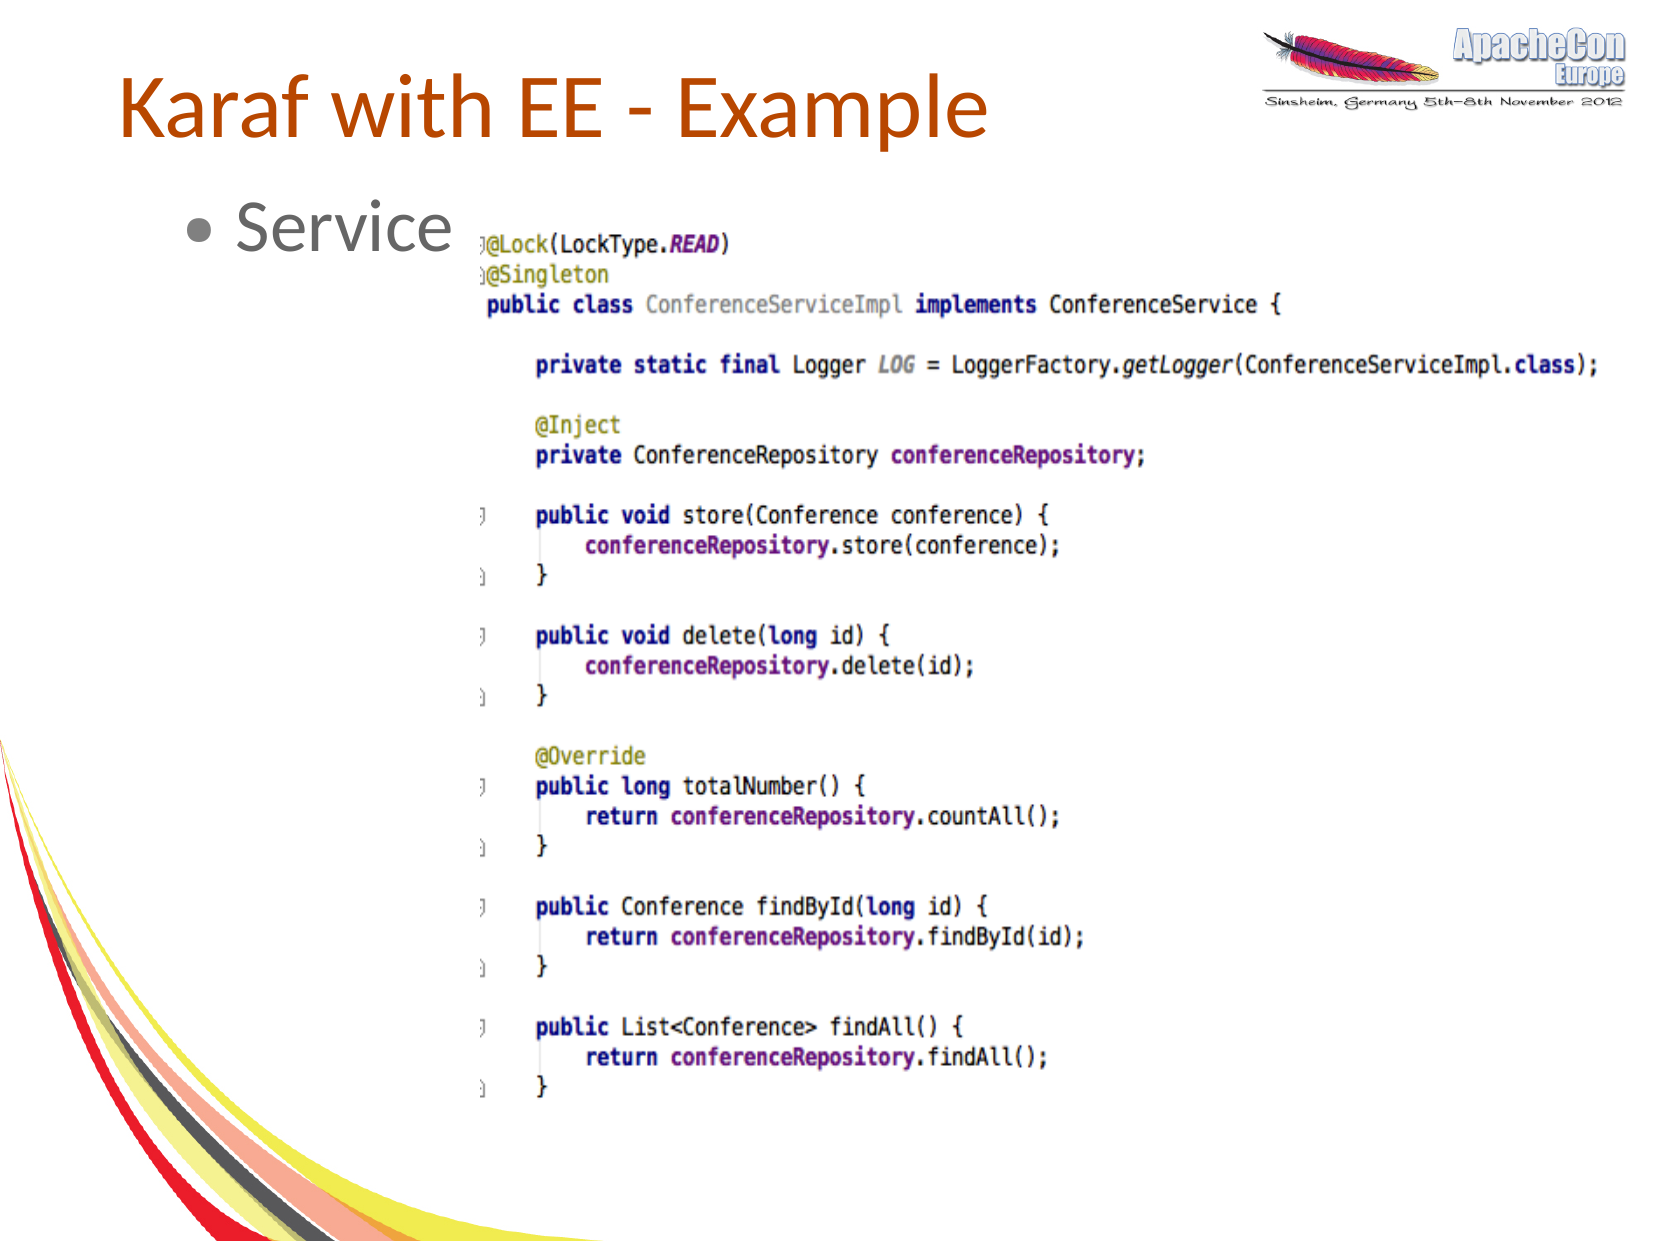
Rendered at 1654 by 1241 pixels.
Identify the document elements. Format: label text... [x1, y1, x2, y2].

list Service [165, 195, 1524, 901]
title Karaf with EE - Example [59, 59, 1418, 171]
picture [0, 0, 1654, 1241]
